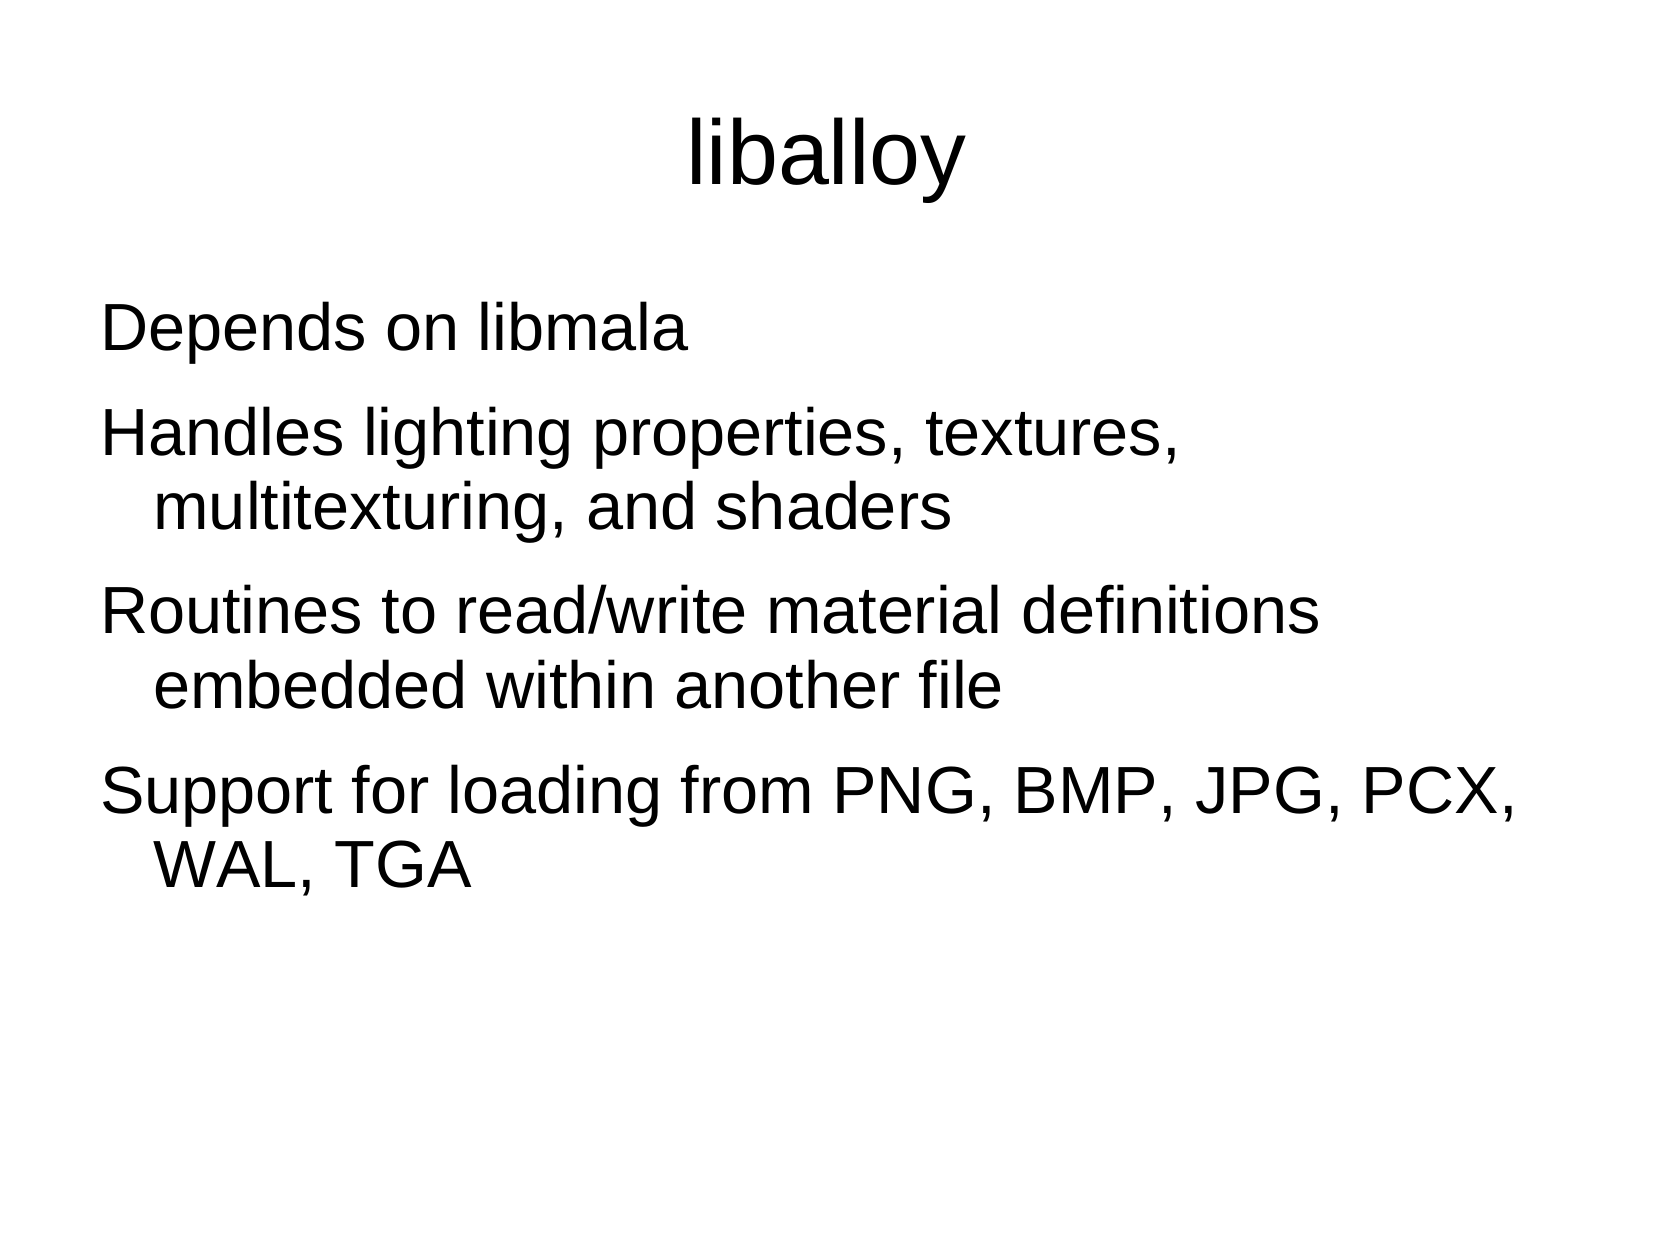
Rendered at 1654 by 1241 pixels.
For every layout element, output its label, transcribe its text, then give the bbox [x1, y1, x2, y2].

title liballoy [82, 56, 1571, 250]
list Depends on libmala Handles lighting properties, textures, multitexturing, and shaders Routines to read/write material definitions embedded within another file Support for loading from PNG, BMP, JPG, PCX, WAL, TGA [82, 290, 1571, 1094]
